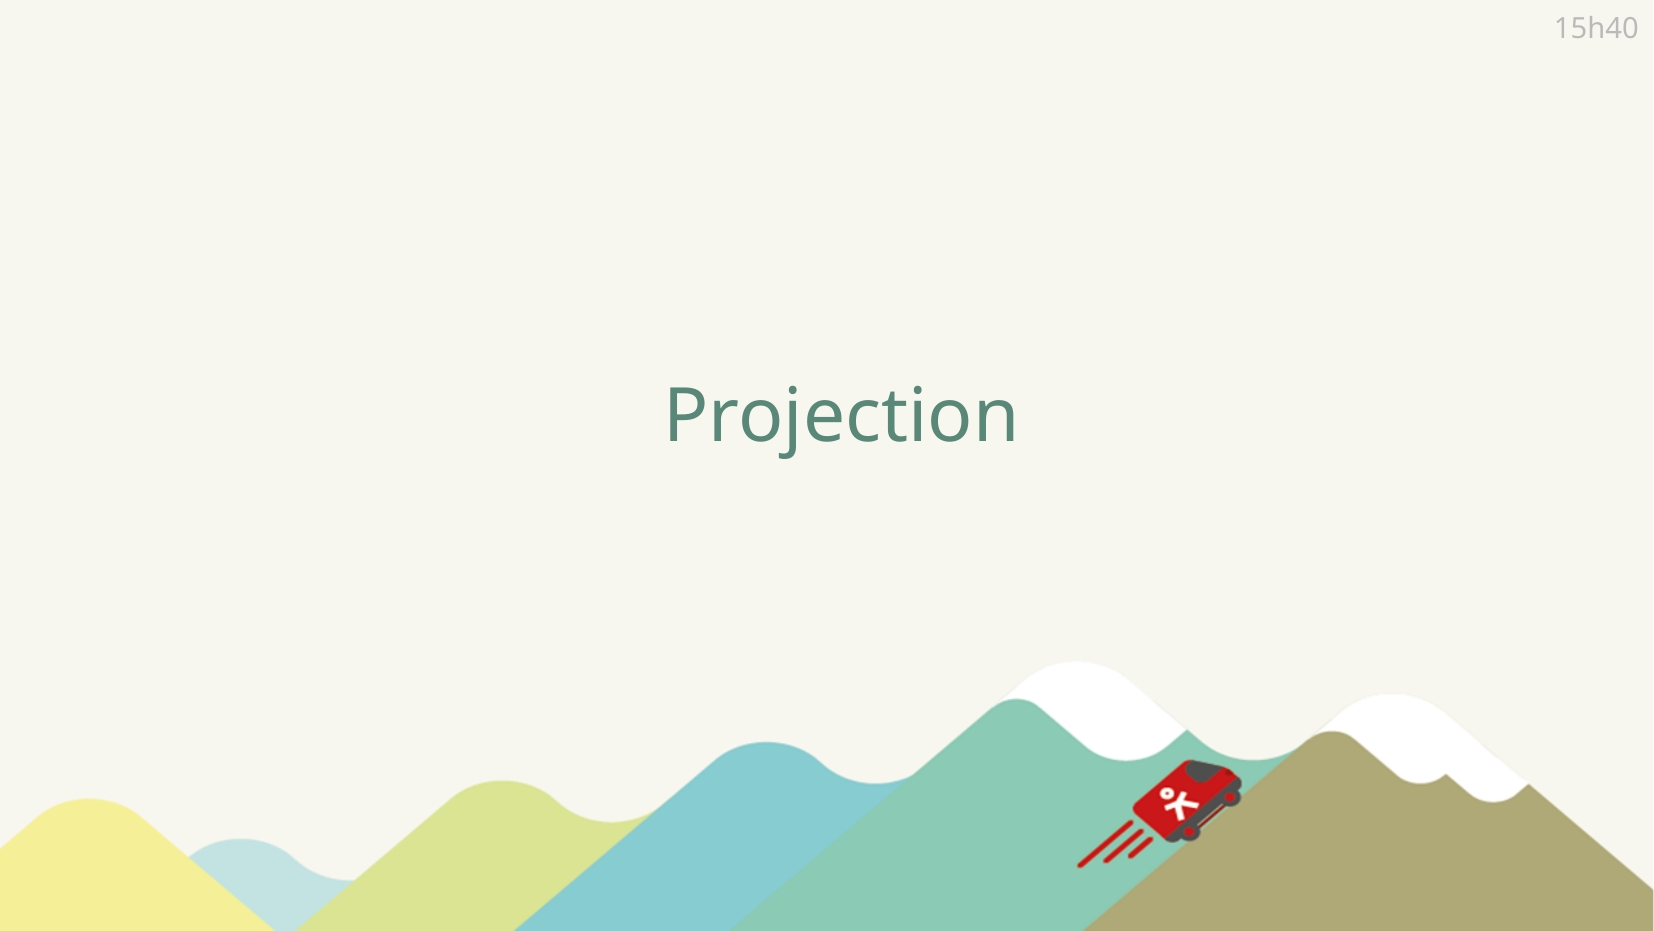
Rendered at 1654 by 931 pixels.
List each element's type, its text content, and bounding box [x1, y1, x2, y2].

picture [0, 0, 1654, 931]
text_box Projection [295, 294, 1388, 532]
text_box 15h40 [1446, 0, 1654, 119]
